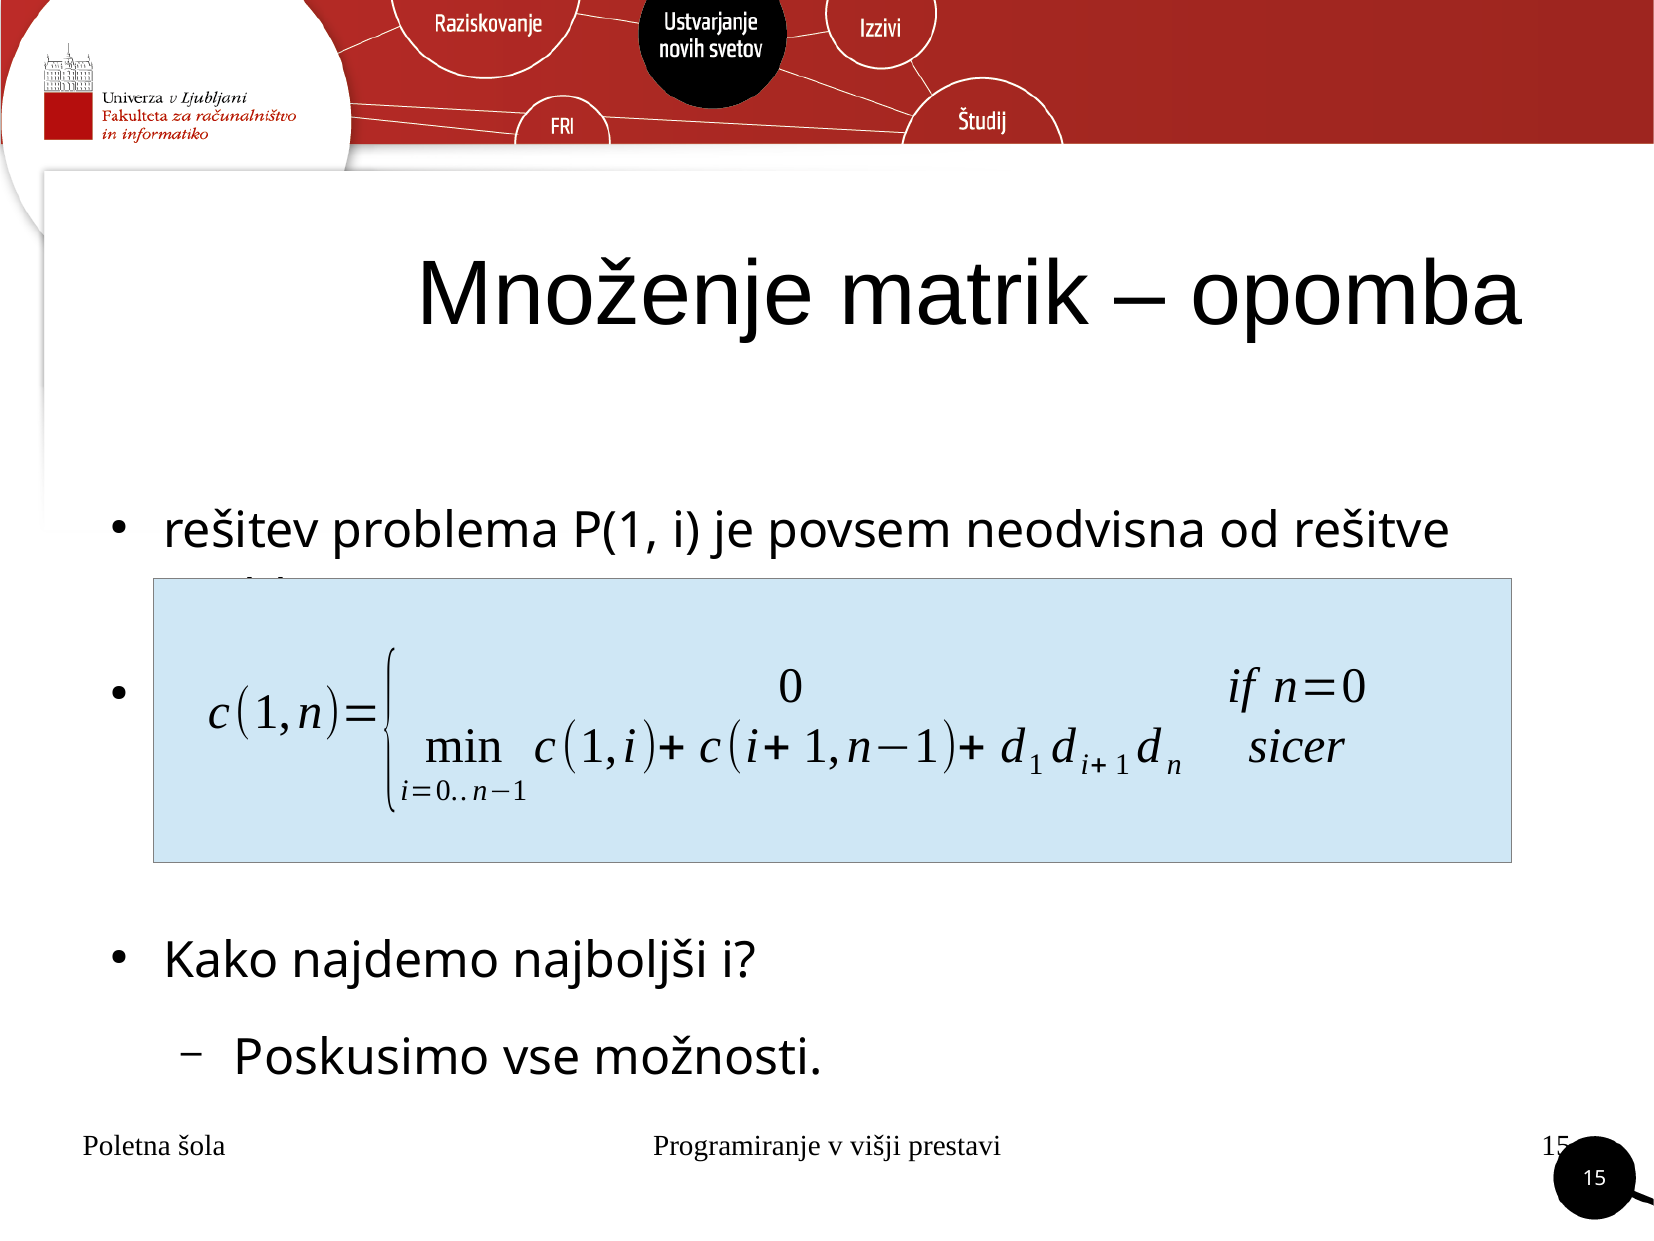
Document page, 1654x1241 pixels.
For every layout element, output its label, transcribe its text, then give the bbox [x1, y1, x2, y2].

text_box [153, 578, 1512, 863]
list rešitev problema P(1, i) je povsem neodvisna od rešitve problema P(i, n-i) če je c(1, i) optimalen in tudi c(i+1, n-i), potem je pri delitvi pri i tudi optimalen c(1, n) Kako najdemo najboljši i? Poskusimo vse možnosti. [92, 396, 1548, 1063]
text_box <številka> [1553, 1145, 1636, 1212]
chart [200, 645, 1376, 815]
title Množenje matrik – opomba [35, 188, 1524, 397]
picture [0, 0, 1654, 1241]
